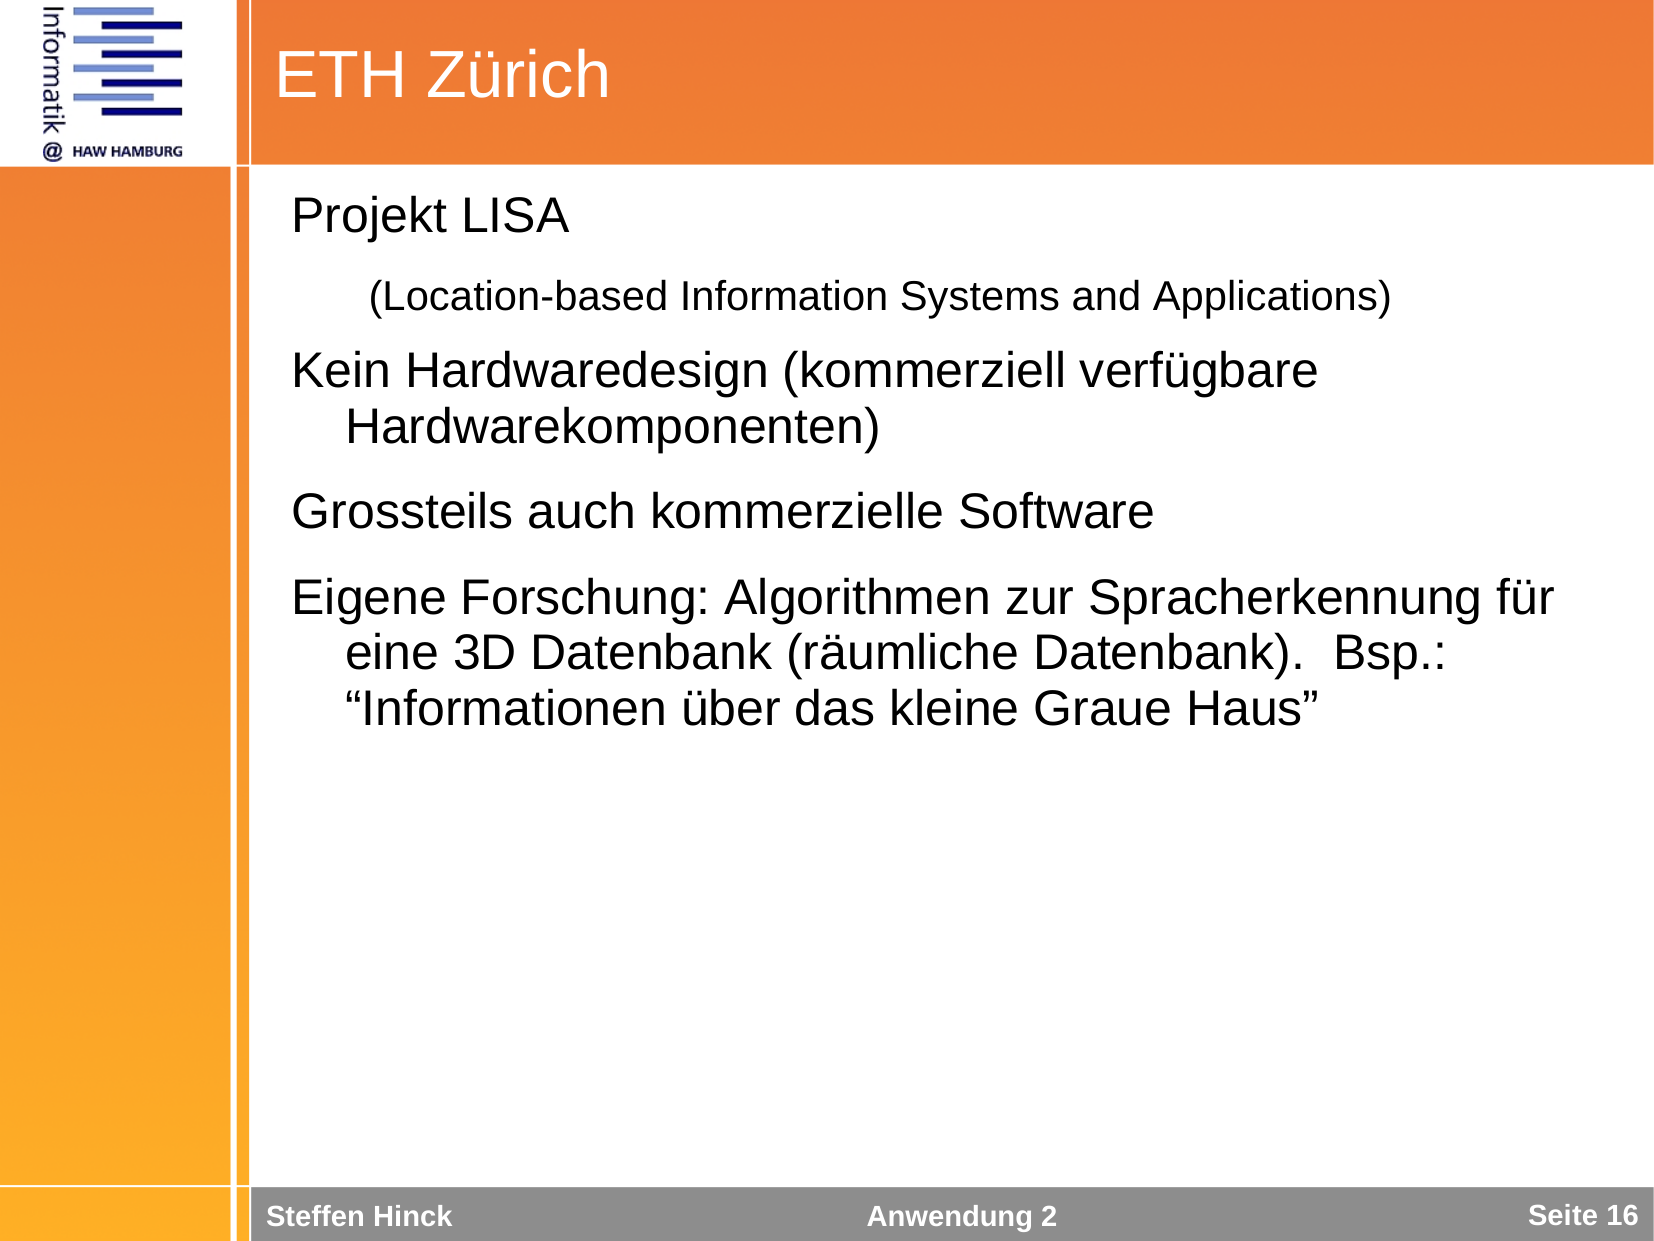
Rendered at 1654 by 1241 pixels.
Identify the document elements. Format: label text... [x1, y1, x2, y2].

title ETH Zürich [274, 11, 1651, 137]
picture [0, 0, 1654, 1241]
picture [43, 5, 186, 162]
list Projekt LISA (Location-based Information Systems and Applications) Kein Hardwaredesign (kommerziell verfügbare Hardwarekomponenten) Grossteils auch kommerzielle Software Eigene Forschung: Algorithmen zur Spracherkennung für eine 3D Datenbank (räumliche Datenbank). Bsp.: “Informationen über das kleine Graue Haus” [979, 187, 1651, 1175]
